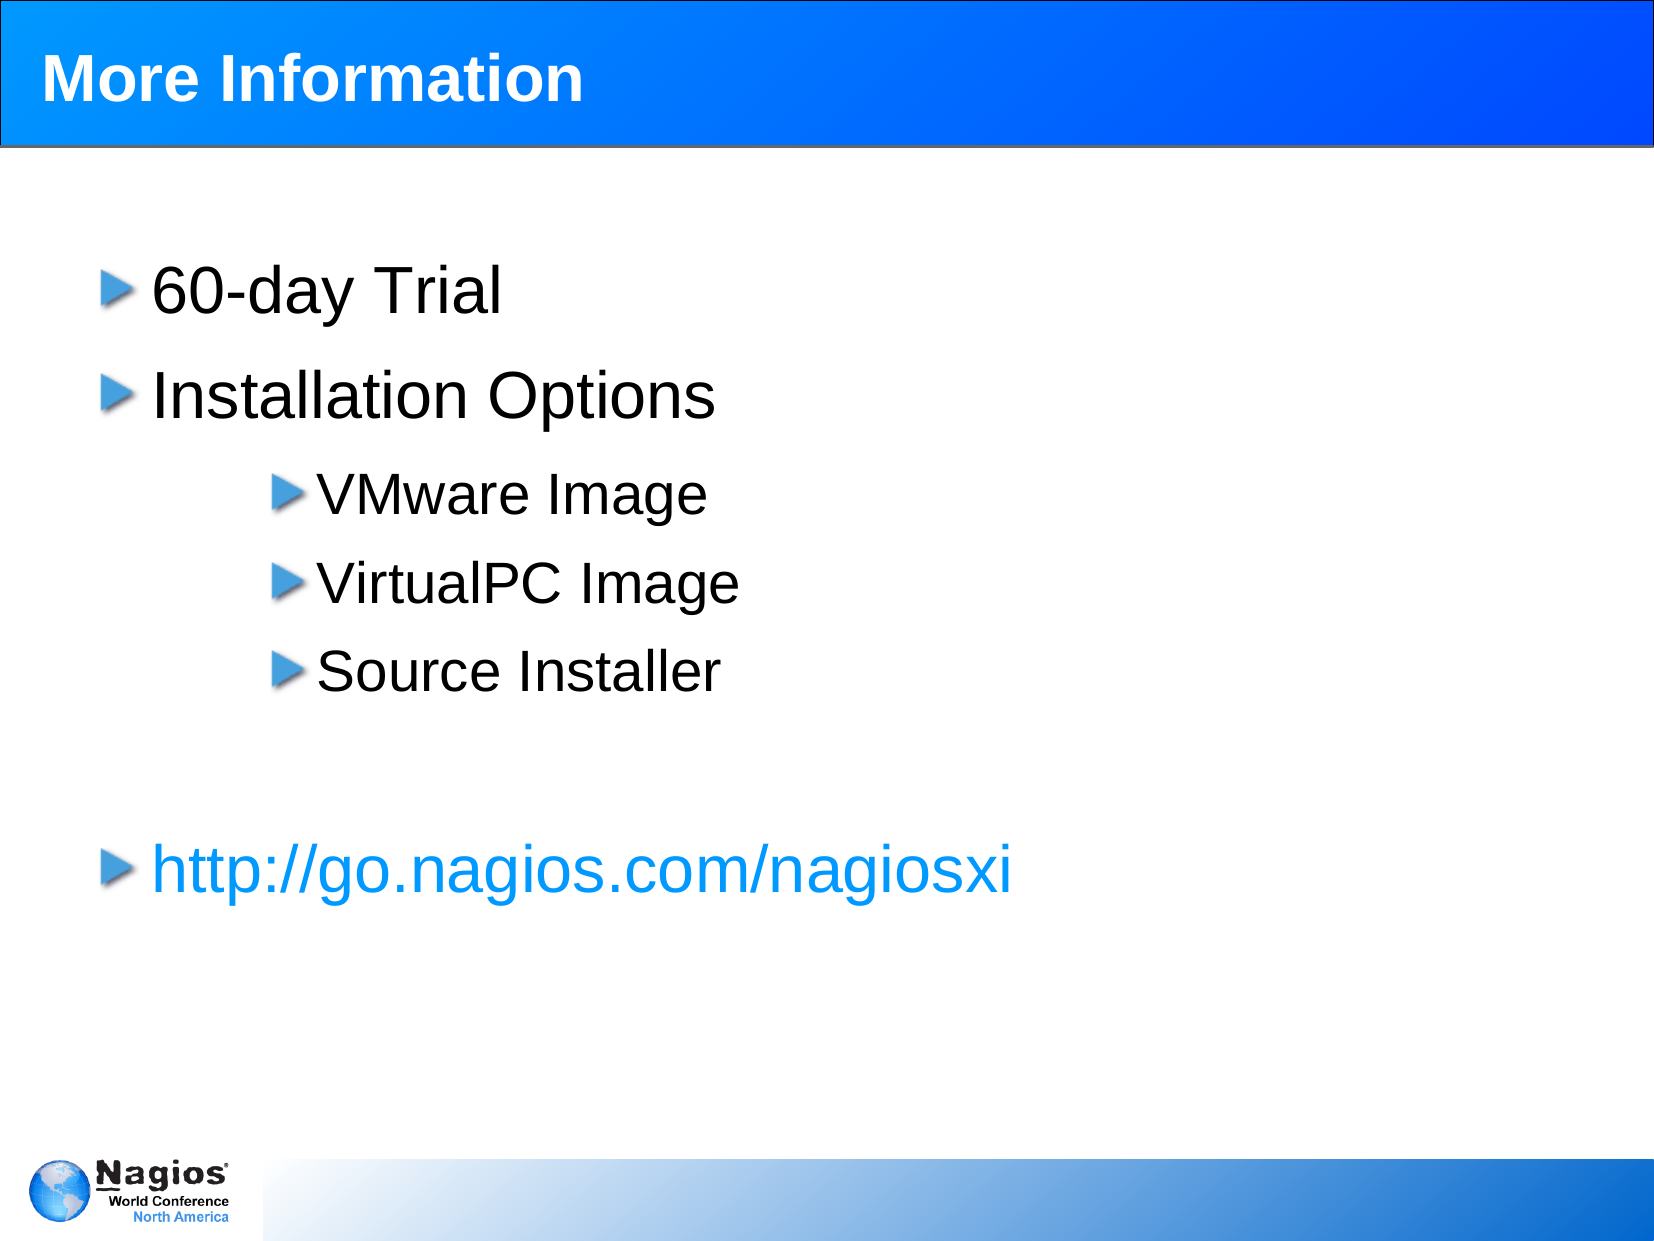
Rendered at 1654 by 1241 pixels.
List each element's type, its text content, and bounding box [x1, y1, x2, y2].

picture [29, 1159, 229, 1235]
title More Information [41, 29, 1248, 127]
list 60-day Trial Installation Options VMware Image VirtualPC Image Source Installer http://go.nagios.com/nagiosxi [80, 253, 1569, 1072]
